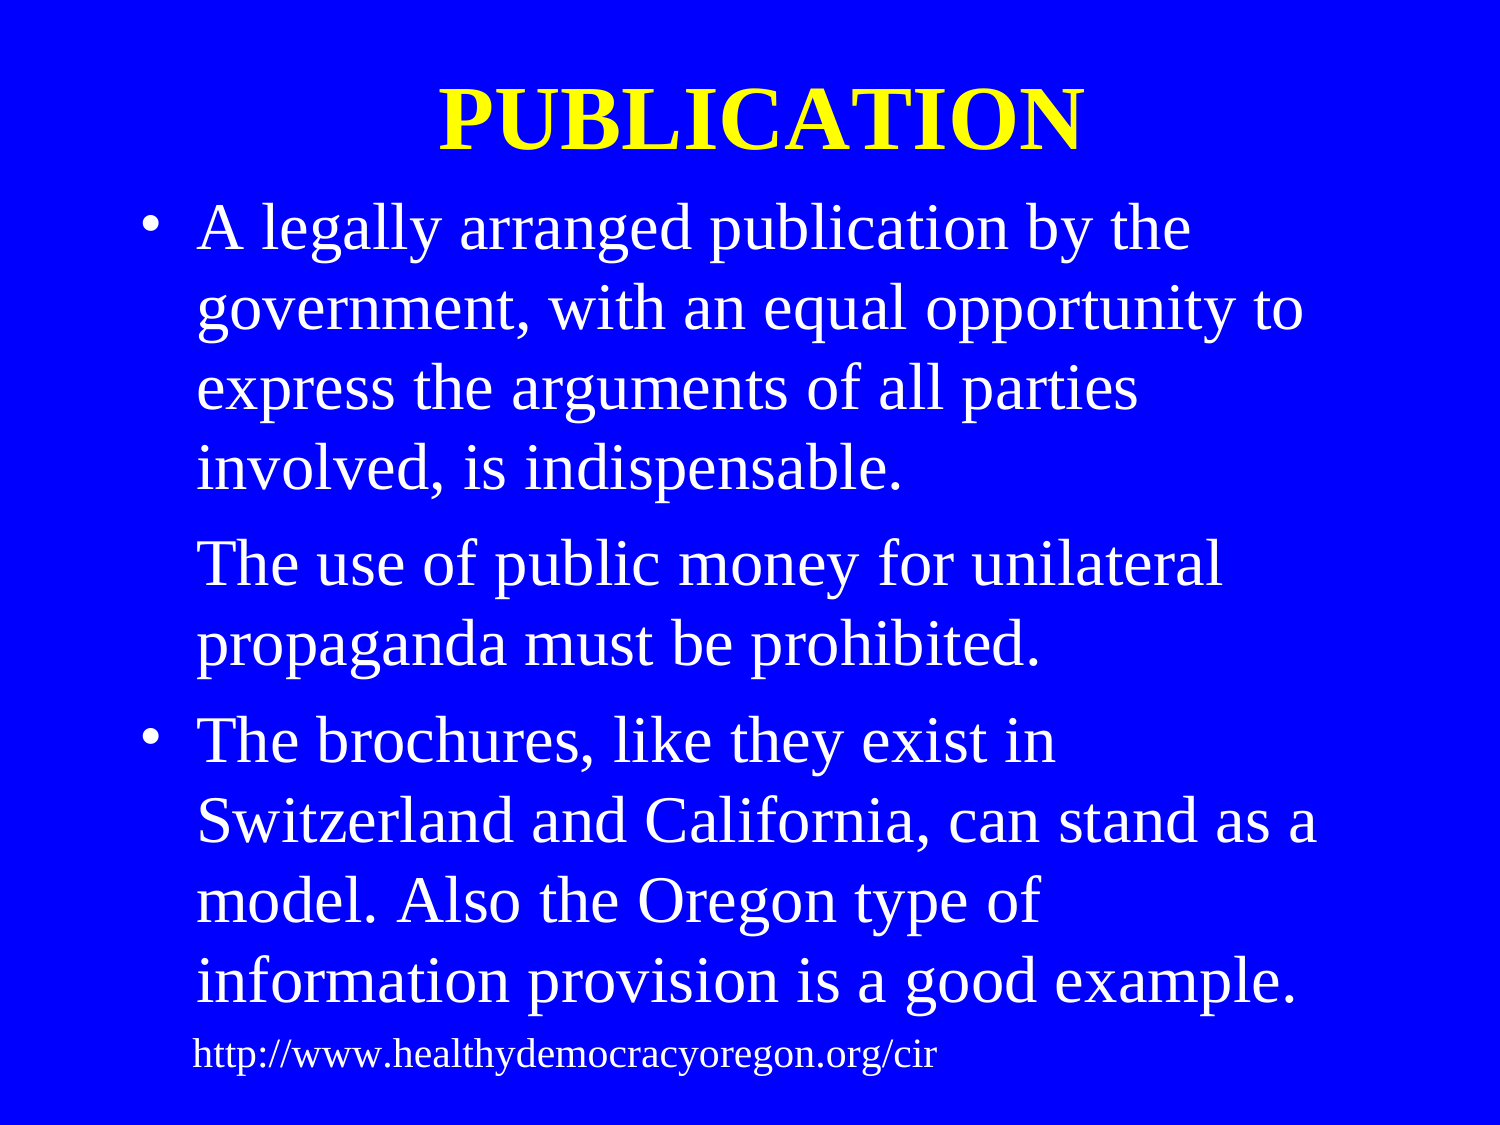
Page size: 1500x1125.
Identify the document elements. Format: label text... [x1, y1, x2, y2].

title PUBLICATION [125, 50, 1401, 175]
list A legally arranged publication by the government, with an equal opportunity to express the arguments of all parties involved, is indispensable. The use of public money for unilateral propaganda must be prohibited. The brochures, like they exist in Switzerland and California, can stand as a model. Also the Oregon type of information provision is a good example. http://www.healthydemocracyoregon.org/cir [125, 174, 1388, 1088]
